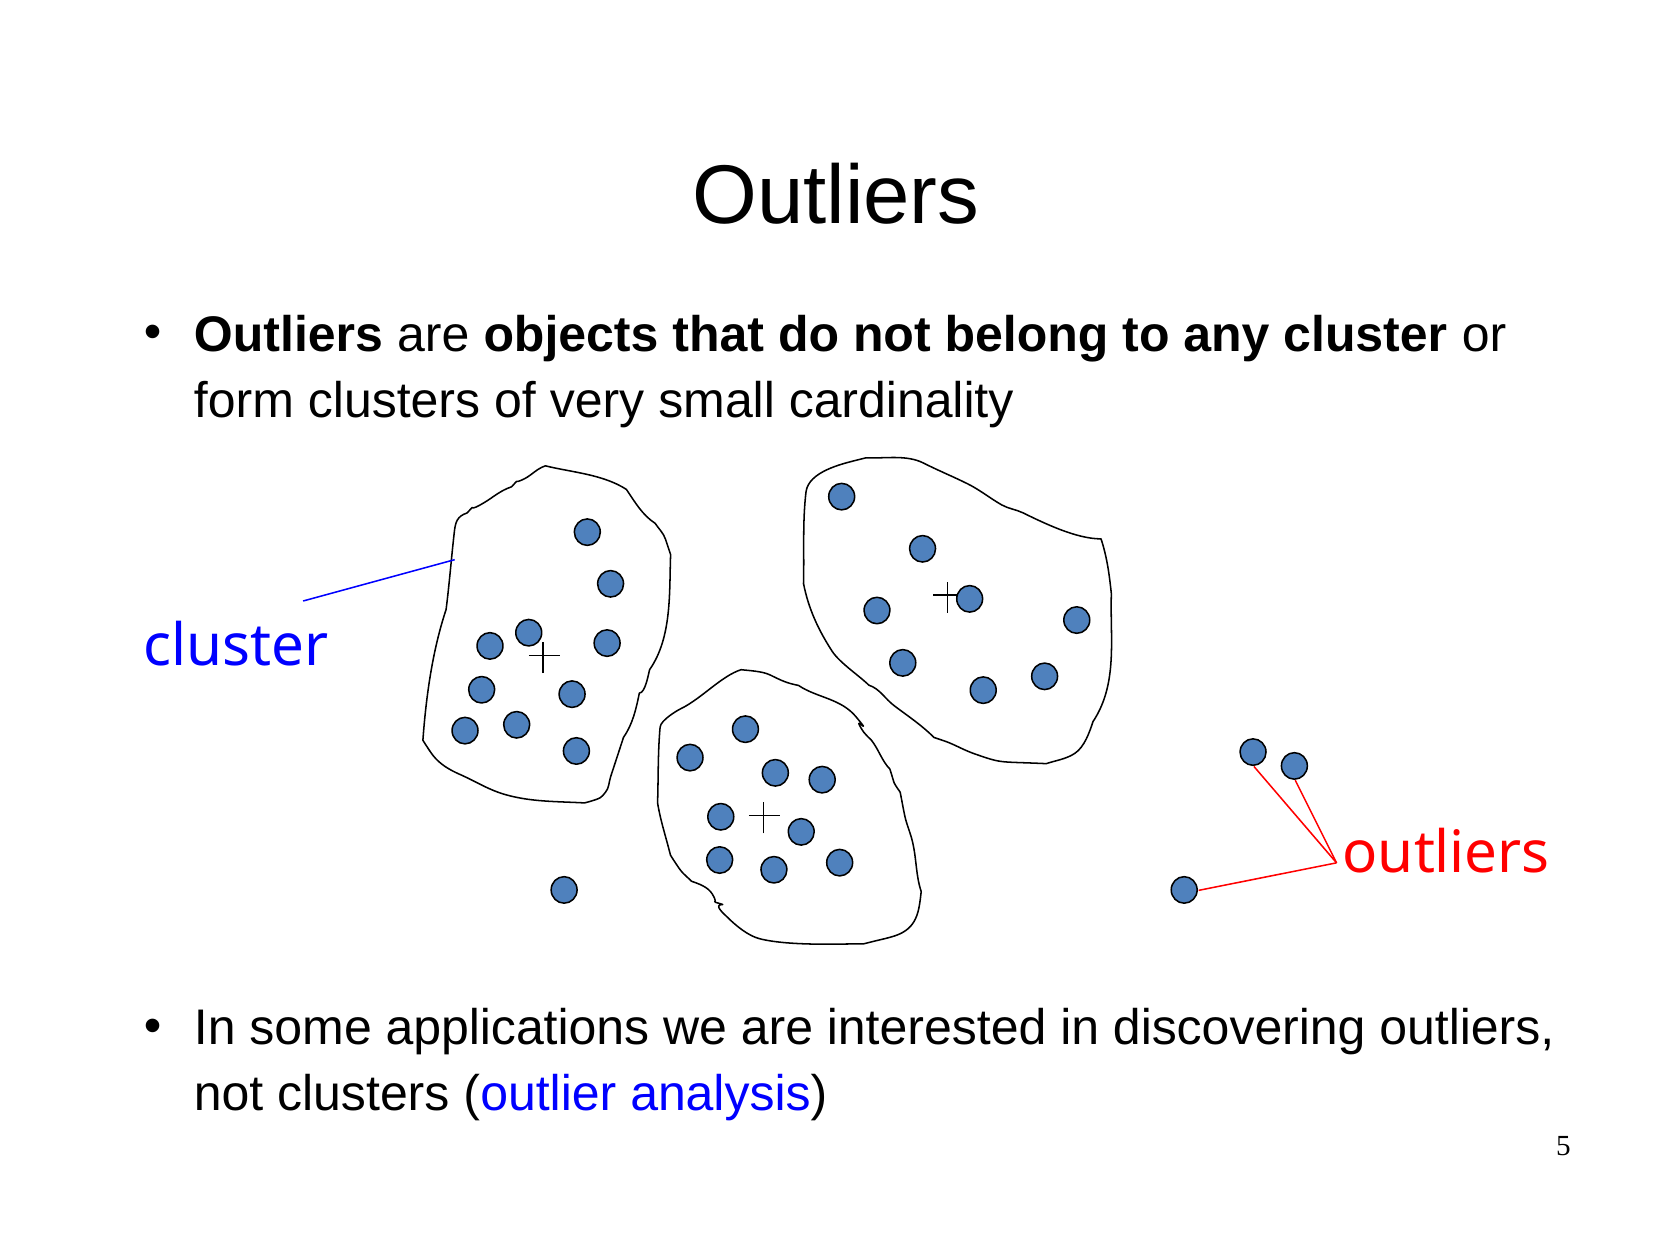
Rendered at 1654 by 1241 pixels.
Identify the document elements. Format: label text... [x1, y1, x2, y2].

text_box [788, 818, 815, 846]
text_box [515, 619, 542, 646]
text_box [706, 846, 733, 874]
list Outliers are objects that do not belong to any cluster or form clusters of very small cardinality In some applications we are interested in discovering outliers, not clusters (outlier analysis) [424, 467, 669, 802]
list Outliers are objects that do not belong to any cluster or form clusters of very small cardinality In some applications we are interested in discovering outliers, not clusters (outlier analysis) [137, 289, 1571, 1241]
text_box [503, 711, 530, 739]
title Outliers [124, 90, 1572, 290]
text_box [889, 649, 916, 677]
text_box [762, 759, 789, 787]
text_box [732, 715, 759, 743]
text_box [828, 483, 855, 510]
text_box [551, 876, 578, 904]
text_box [970, 676, 997, 704]
text_box [707, 803, 734, 831]
text_box [909, 535, 936, 563]
text_box [563, 737, 590, 765]
text_box cluster [137, 601, 336, 684]
text_box [477, 632, 503, 660]
text_box [597, 570, 624, 598]
text_box [594, 629, 621, 657]
text_box [574, 518, 601, 546]
text_box [1031, 663, 1058, 690]
text_box [760, 856, 787, 883]
text_box [956, 585, 983, 613]
text_box outliers [1336, 807, 1557, 891]
text_box [1063, 606, 1090, 634]
text_box [809, 766, 836, 793]
text_box [559, 680, 586, 708]
text_box [468, 676, 495, 703]
text_box [1171, 876, 1198, 904]
text_box [826, 849, 853, 876]
text_box [452, 717, 478, 744]
text_box [677, 744, 703, 771]
text_box [1240, 738, 1267, 766]
text_box [864, 597, 890, 624]
text_box [1281, 752, 1308, 780]
